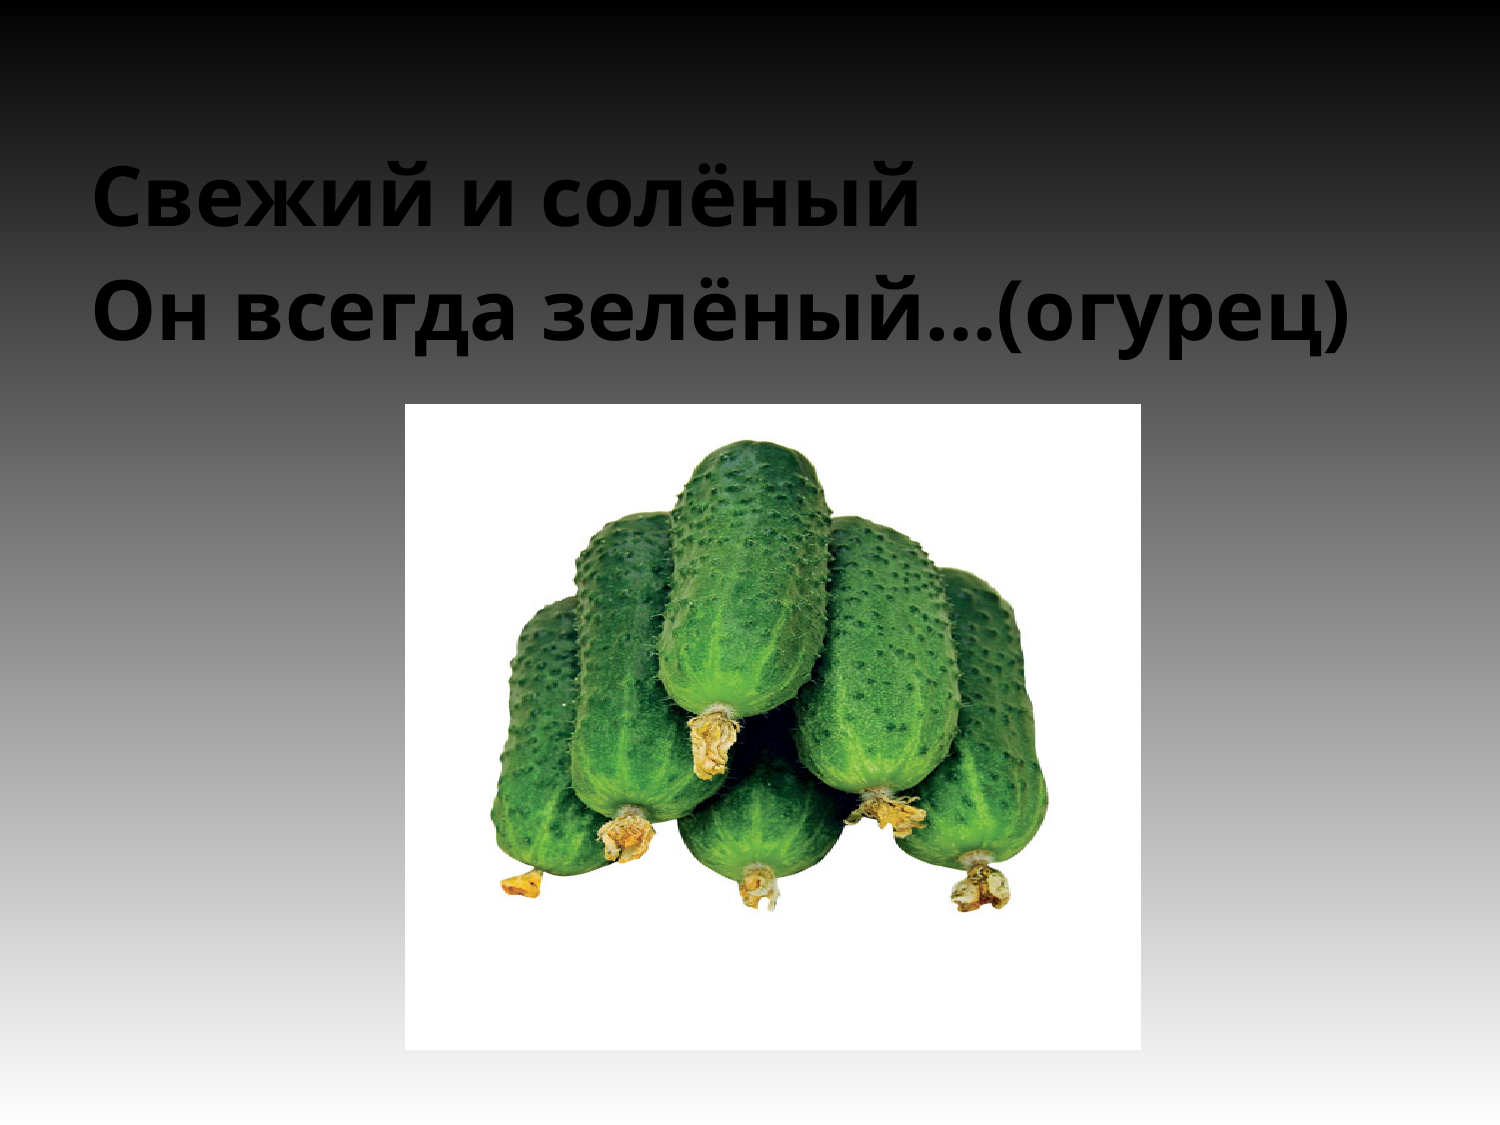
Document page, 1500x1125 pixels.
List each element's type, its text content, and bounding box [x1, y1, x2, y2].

title Свежий и солёный Он всегда зелёный…(огурец) [90, 157, 1440, 346]
picture [405, 404, 1141, 1051]
